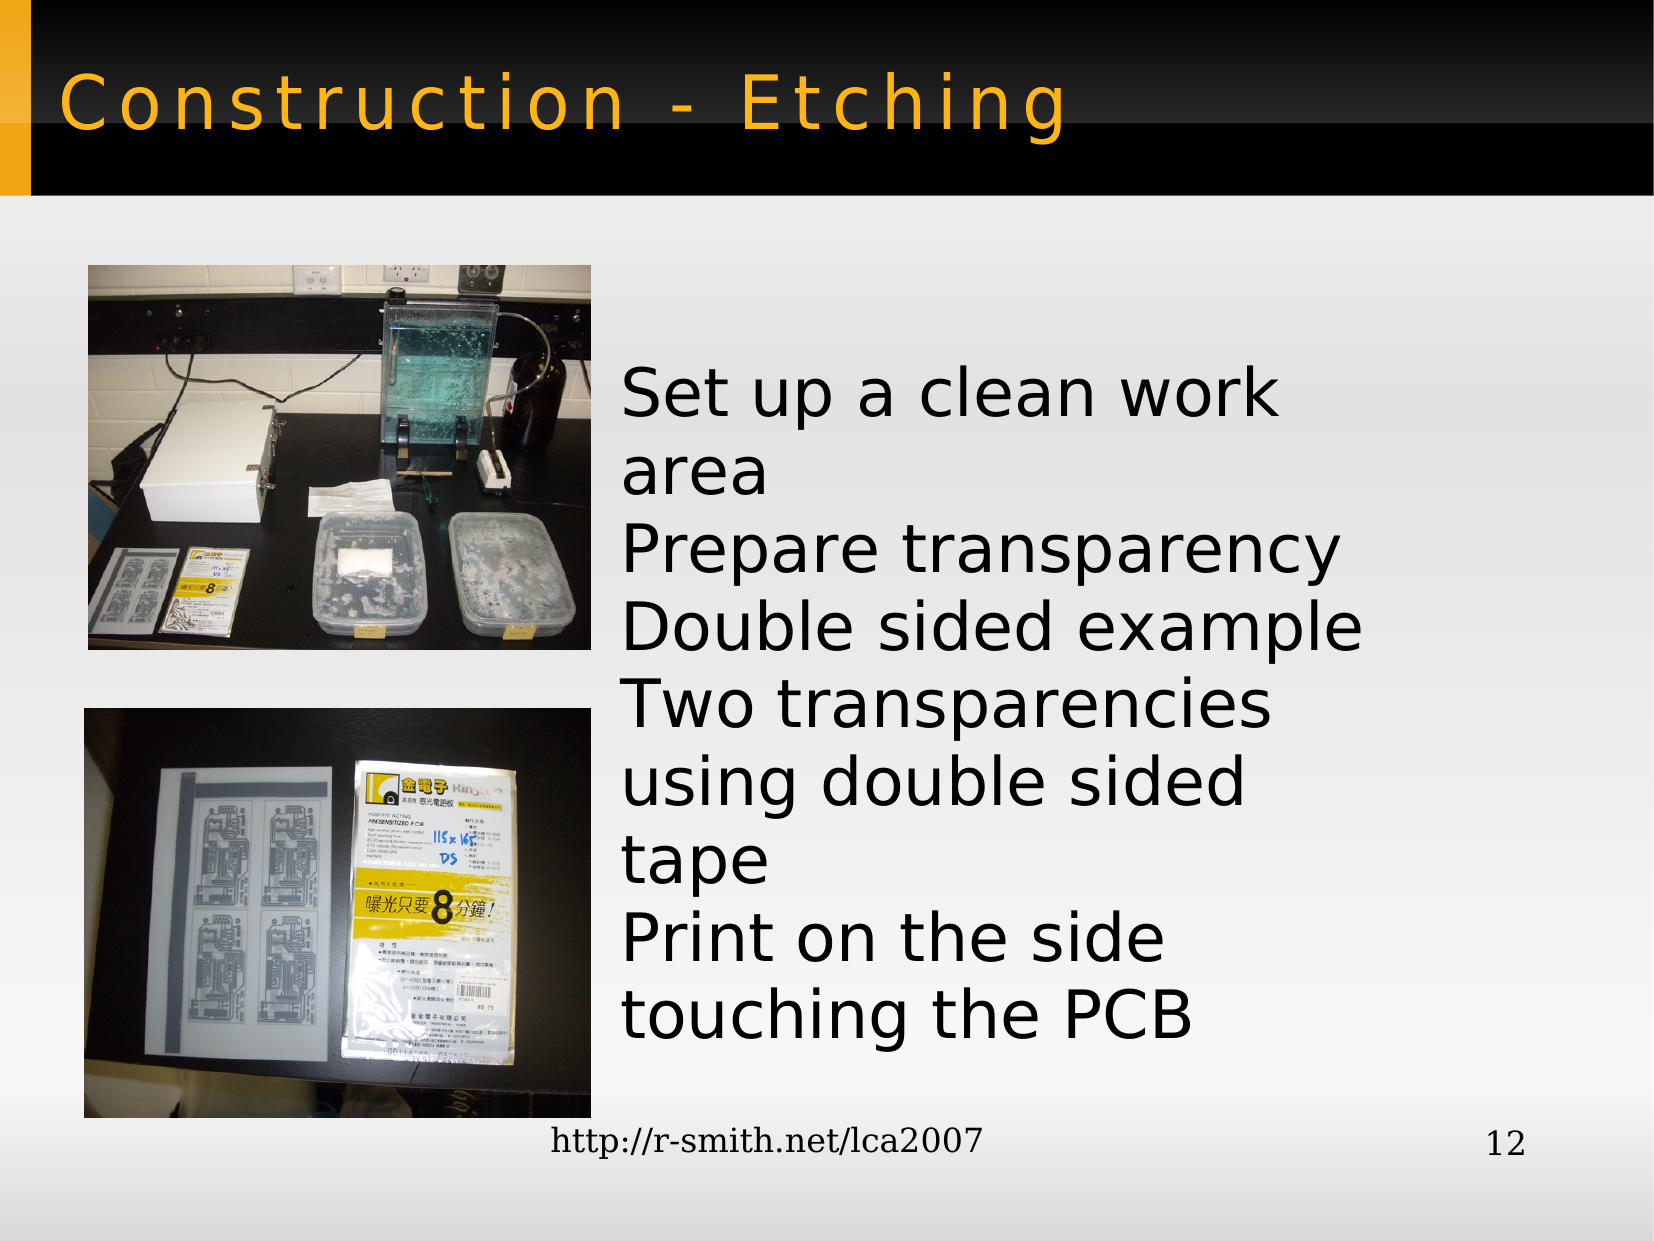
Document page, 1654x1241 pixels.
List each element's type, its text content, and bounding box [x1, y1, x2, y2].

picture [0, 0, 1654, 1241]
title Construction - Etching [59, 29, 1270, 178]
subtitle Set up a clean work area Prepare transparency Double sided example Two transparencies using double sided tape Print on the side touching the PCB [620, 295, 1388, 1114]
